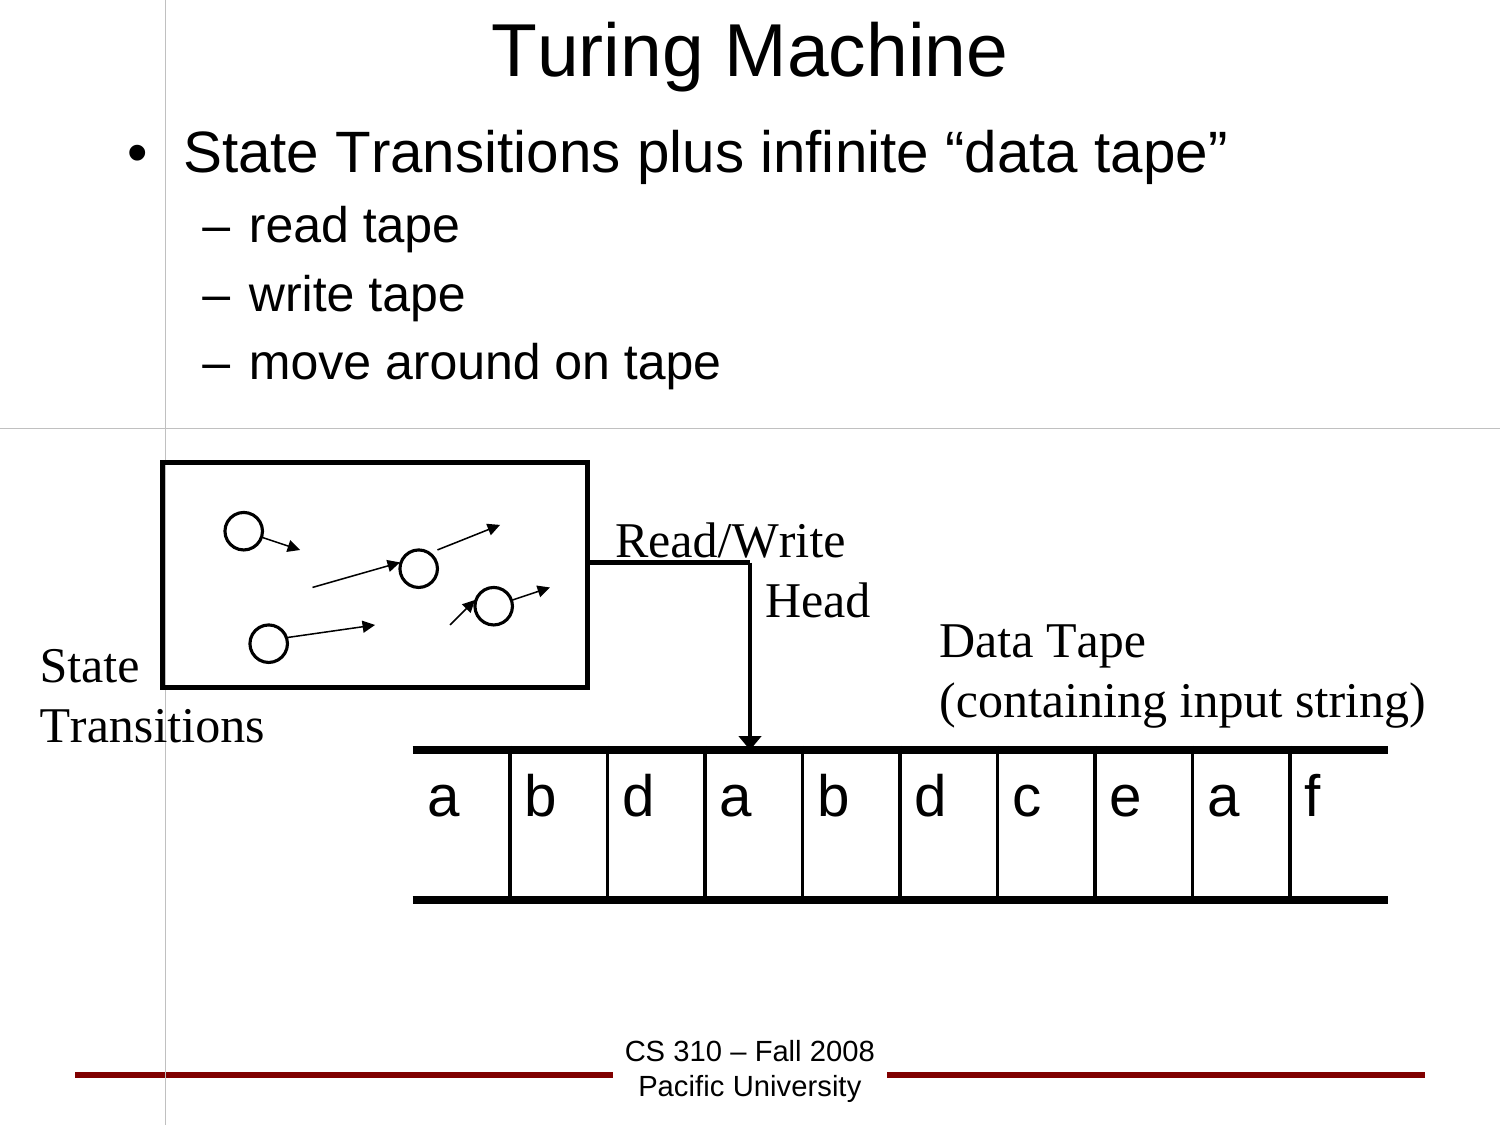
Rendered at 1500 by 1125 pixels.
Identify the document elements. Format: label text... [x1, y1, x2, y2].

text_box State Transitions [24, 624, 281, 761]
table_header a [1194, 754, 1288, 896]
table_header b [804, 754, 898, 896]
table_header a [707, 754, 801, 896]
title Turing Machine [112, 0, 1388, 100]
text_box Read/Write Head [600, 499, 886, 636]
table_header a [413, 754, 508, 896]
list State Transitions plus infinite “data tape” read tape write tape move around on tape [112, 565, 1363, 1001]
table_header c [999, 754, 1093, 896]
table_header d [902, 754, 996, 896]
table_header e [1097, 754, 1191, 896]
table_header d [609, 754, 703, 896]
table_header b [512, 754, 606, 896]
text_box Data Tape (containing input string) [924, 599, 1442, 736]
list State Transitions plus infinite “data tape” read tape write tape move around on tape [112, 112, 1363, 746]
list State Transitions plus infinite “data tape” read tape write tape move around on tape [165, 465, 585, 685]
table_header f [1292, 754, 1388, 896]
